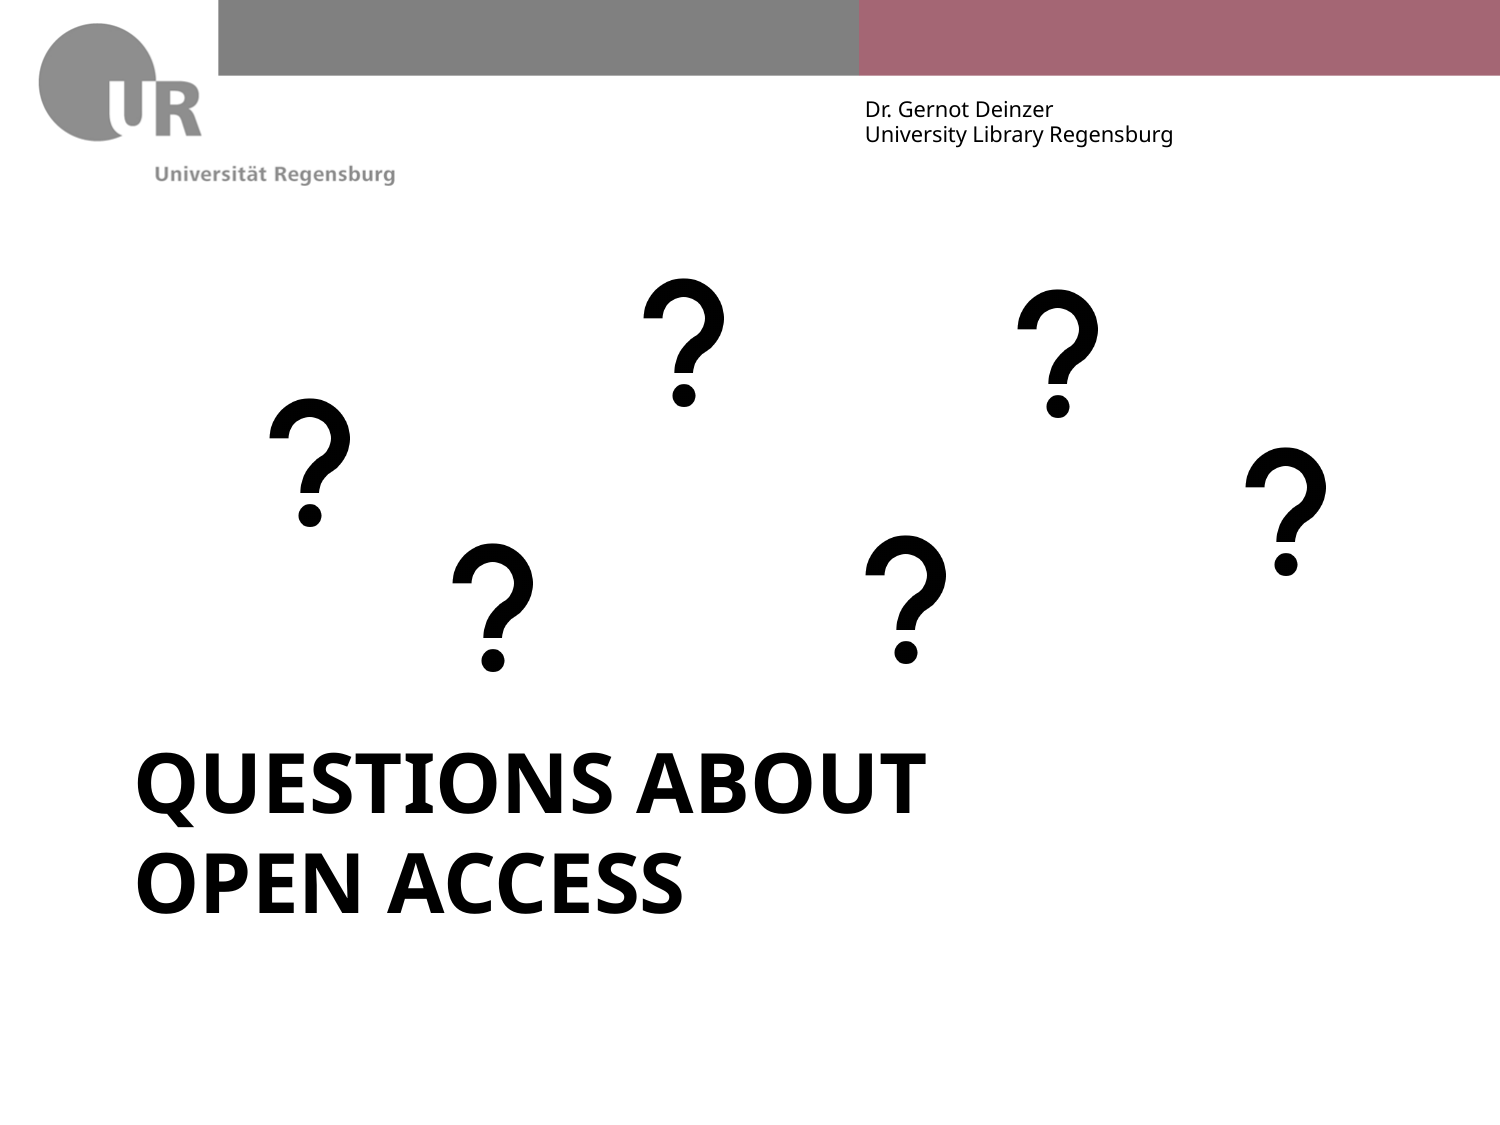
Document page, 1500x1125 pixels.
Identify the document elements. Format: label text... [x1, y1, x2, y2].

picture [830, 524, 981, 675]
picture [234, 387, 385, 538]
picture [417, 532, 568, 683]
title Questions about Open Access [118, 722, 1394, 947]
picture [1210, 436, 1361, 587]
picture [17, 18, 419, 209]
picture [982, 278, 1133, 429]
picture [608, 267, 759, 418]
